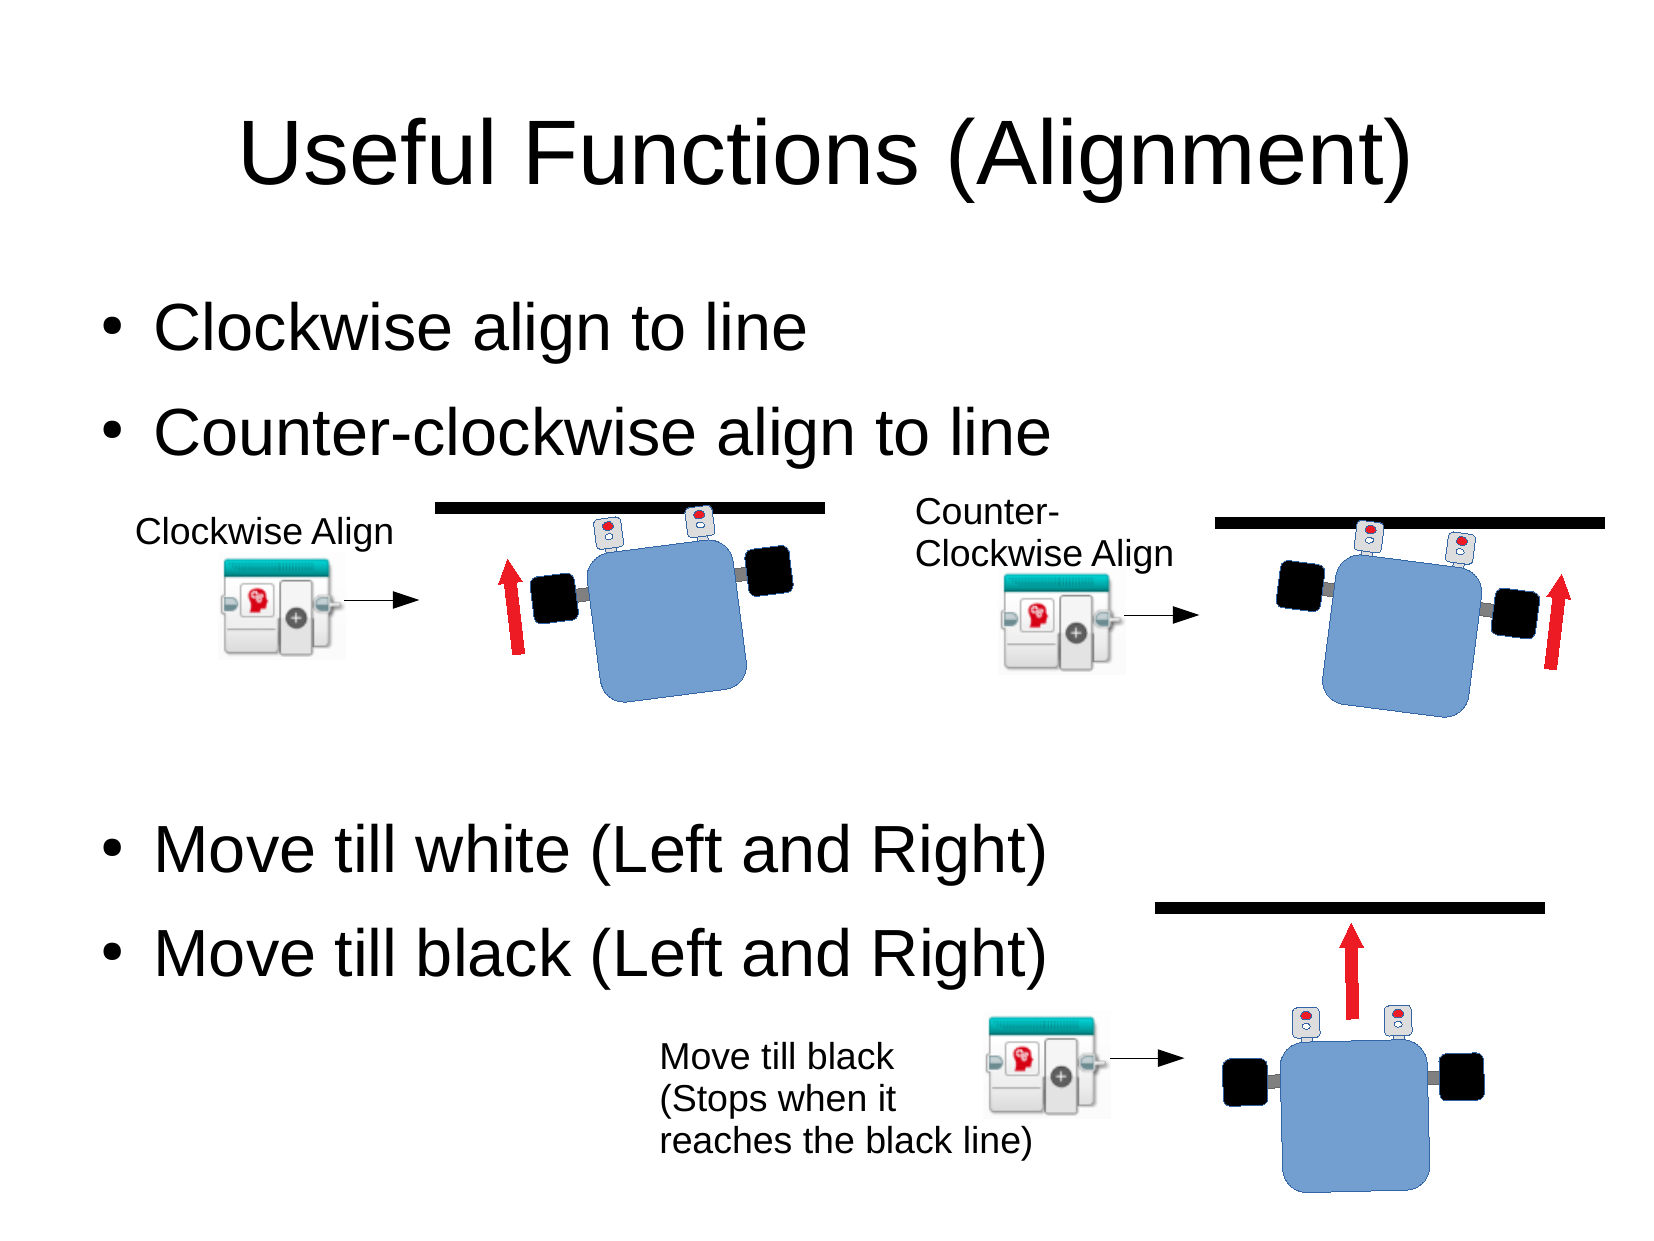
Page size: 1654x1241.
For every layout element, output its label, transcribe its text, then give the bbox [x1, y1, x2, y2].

text_box [498, 559, 525, 655]
text_box Counter-Clockwise Align [900, 482, 1201, 582]
title Useful Functions (Alignment) [82, 49, 1571, 257]
picture [983, 1010, 1111, 1119]
text_box [530, 505, 794, 703]
text_box [1339, 923, 1364, 1020]
picture [218, 603, 346, 661]
text_box Clockwise Align [120, 503, 421, 603]
text_box [1222, 1005, 1485, 1193]
text_box [1544, 574, 1571, 670]
list Clockwise align to line Counter-clockwise align to line Move till white (Left and Right) Move till black (Left and Right) [82, 290, 1571, 1010]
picture [998, 582, 1126, 676]
text_box Move till black (Stops when it reaches the black line) [644, 1028, 1050, 1211]
text_box [1276, 520, 1540, 718]
